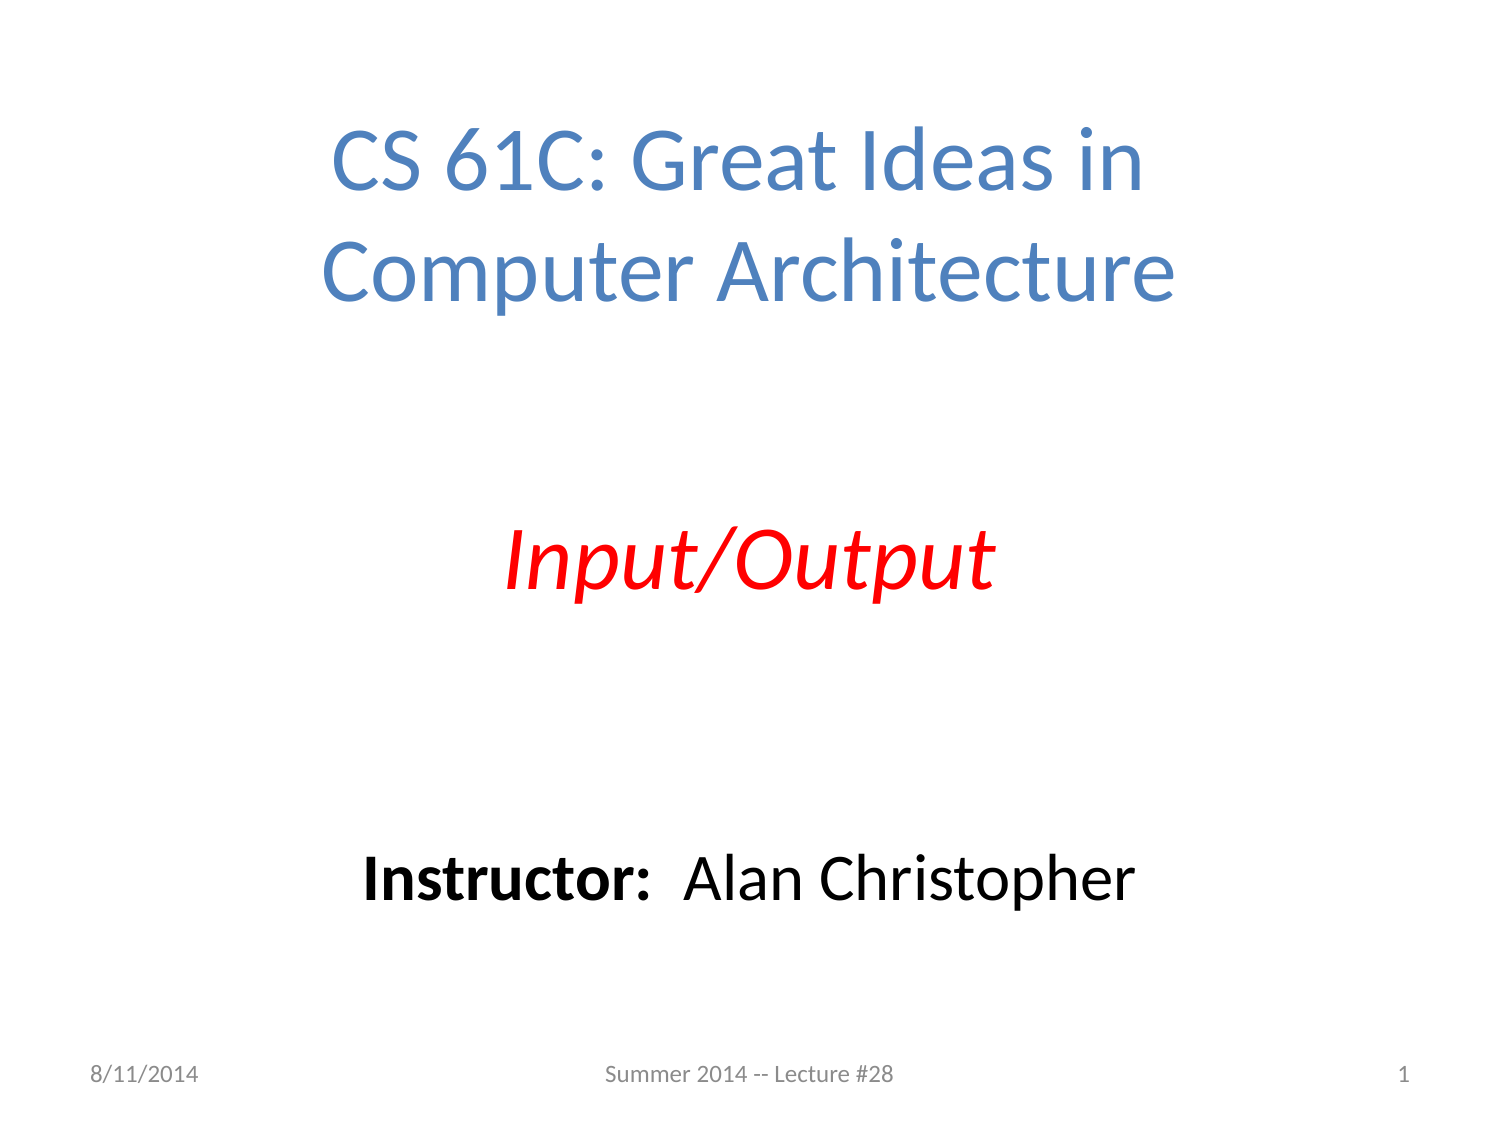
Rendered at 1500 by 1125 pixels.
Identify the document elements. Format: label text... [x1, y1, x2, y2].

slide_number <number> [1074, 1042, 1425, 1103]
footer Summer 2014 -- Lecture #28 [512, 1042, 988, 1103]
text_box CS 61C: Great Ideas in Computer Architecture Input/Output [0, 91, 1500, 829]
subtitle Instructor: Alan Christopher [0, 829, 1500, 927]
slide_number 8/11/2014 [75, 1042, 425, 1103]
